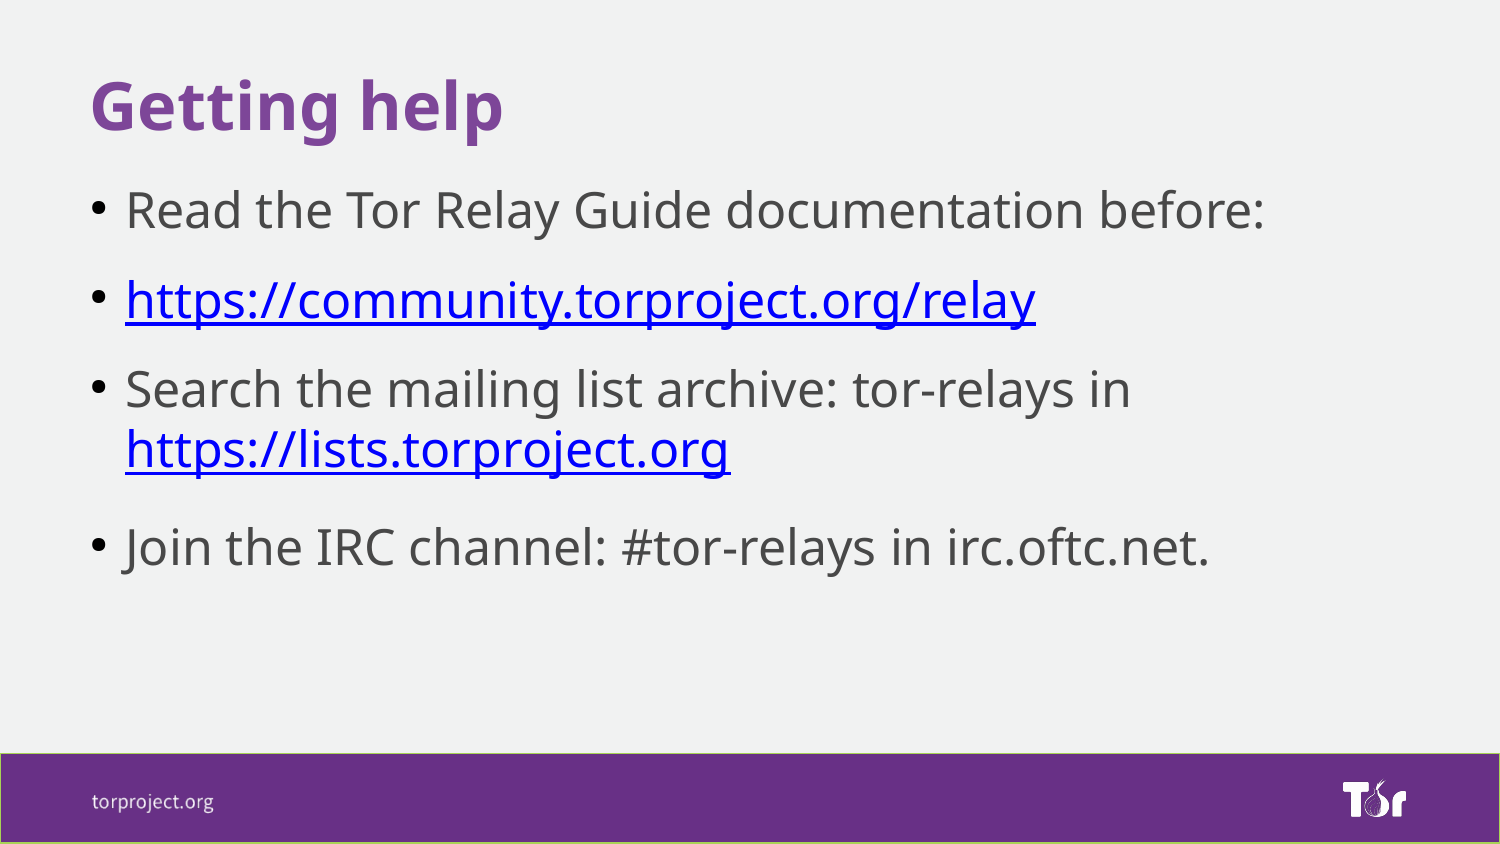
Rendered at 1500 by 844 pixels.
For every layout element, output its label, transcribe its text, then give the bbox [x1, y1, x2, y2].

text_box Read the Tor Relay Guide documentation before: https://community.torproject.org/relay Search the mailing list archive: tor-relays in https://lists.torproject.org Join the IRC channel: #tor-relays in irc.oftc.net. [75, 171, 1425, 728]
text_box Getting help [75, 33, 1425, 171]
picture [1343, 778, 1406, 817]
picture [75, 780, 604, 821]
